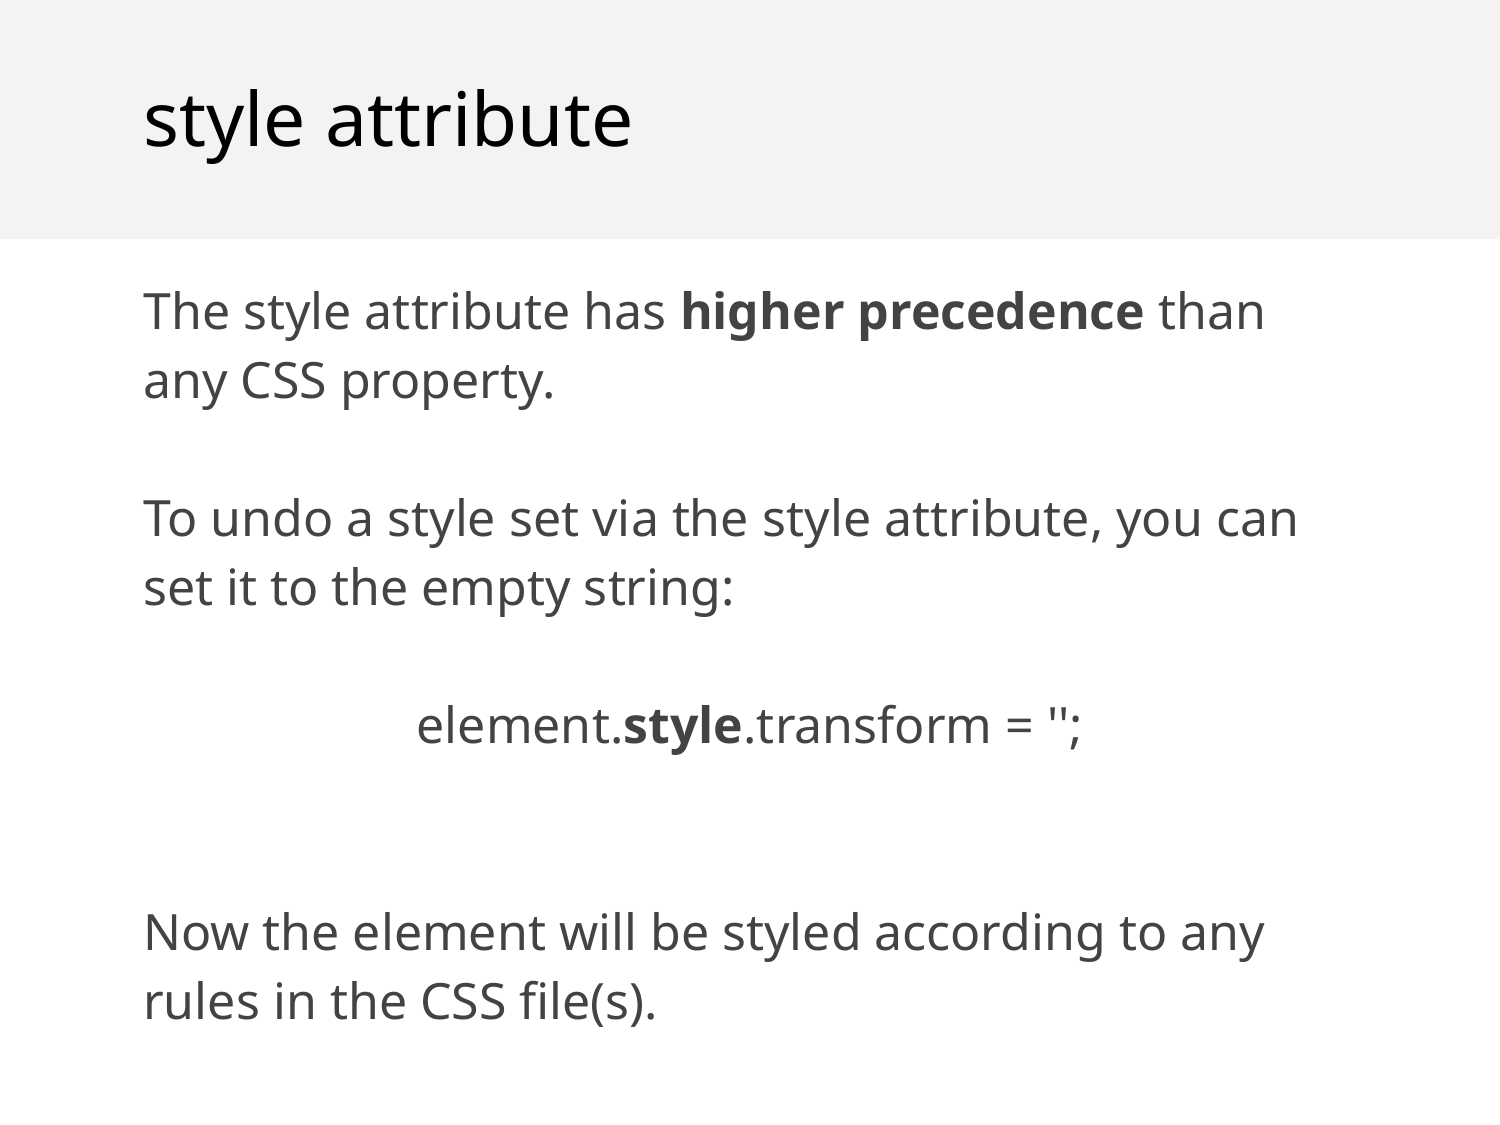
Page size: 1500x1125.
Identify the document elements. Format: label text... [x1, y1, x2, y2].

title style attribute [128, 56, 1372, 183]
list The style attribute has higher precedence than any CSS property. To undo a style set via the style attribute, you can set it to the empty string: element.style.transform = ''; Now the element will be styled according to any rules in the CSS file(s). [128, 255, 1372, 1004]
